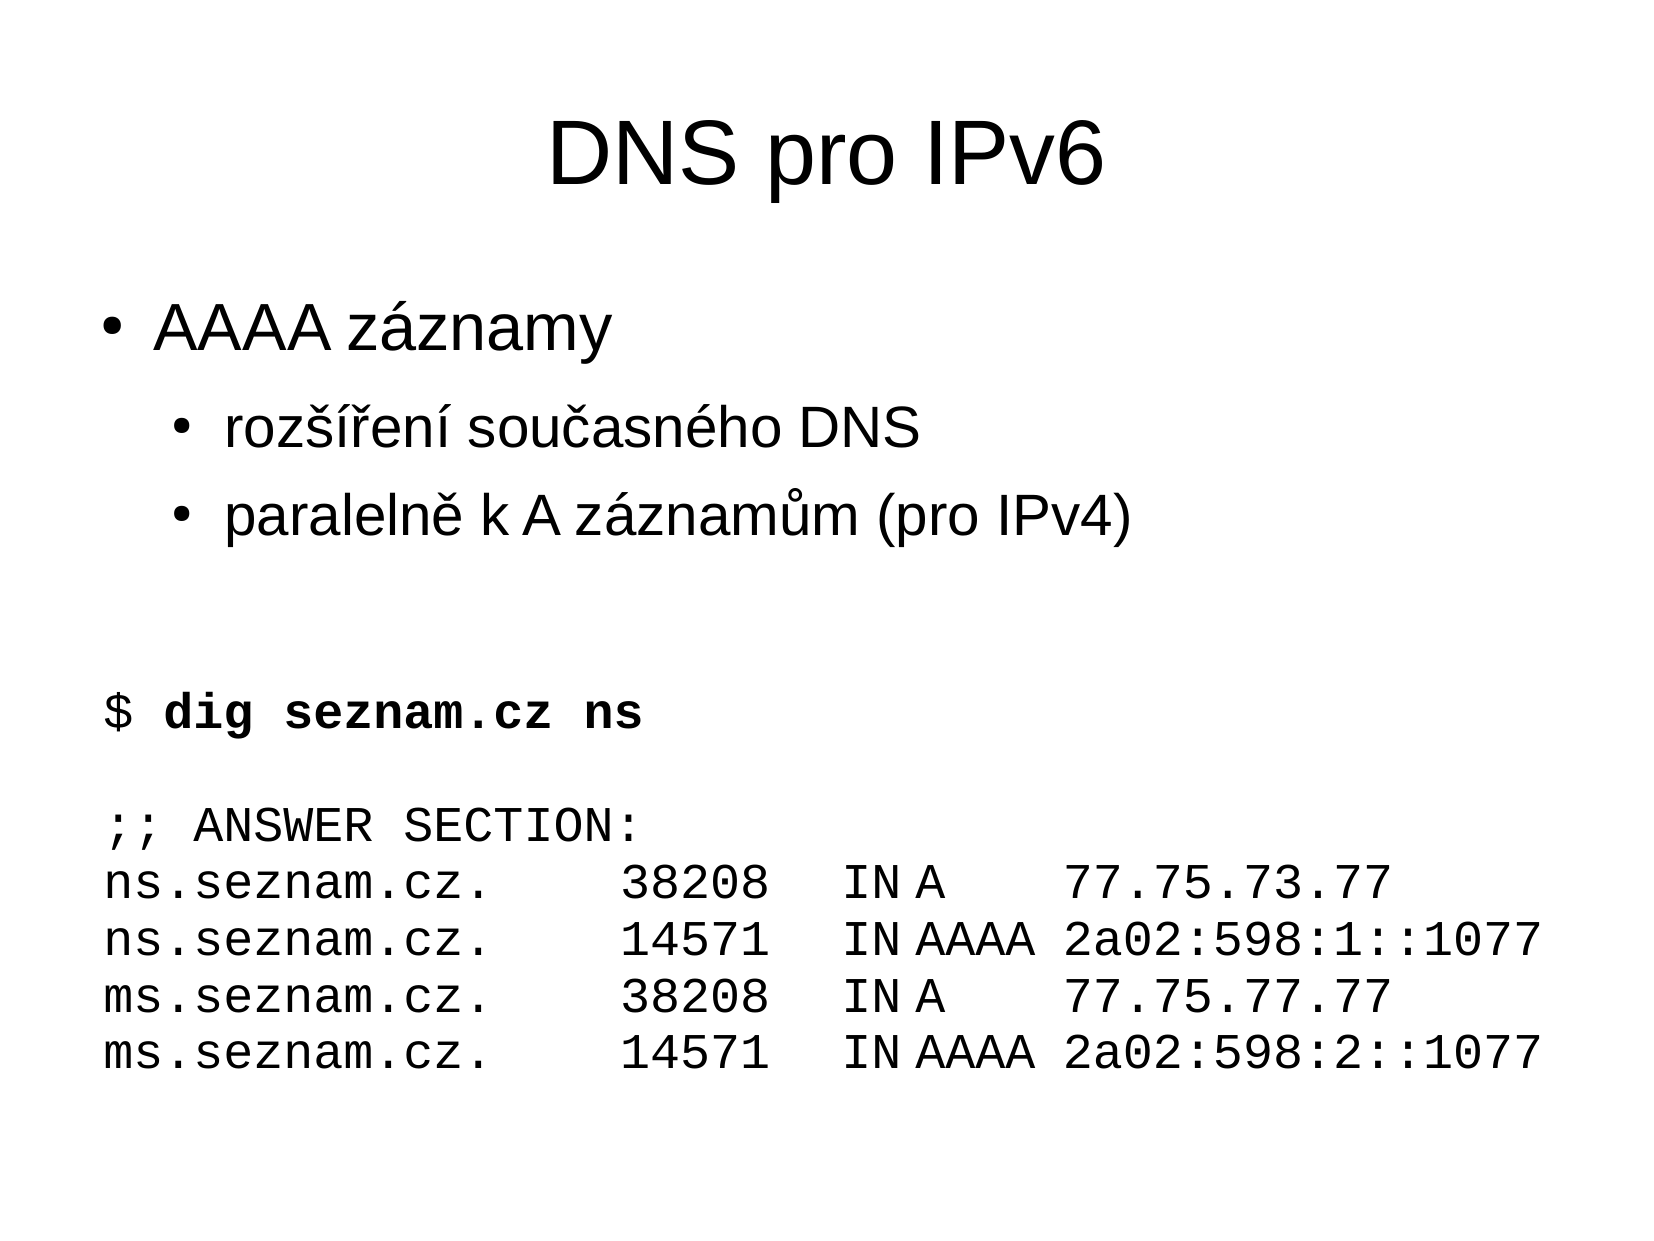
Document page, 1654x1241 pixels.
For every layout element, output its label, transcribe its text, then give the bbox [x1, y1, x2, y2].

text_box $ dig seznam.cz ns ;; ANSWER SECTION: ns.seznam.cz. 38208 IN A 77.75.73.77 ns.seznam.cz. 14571 IN AAAA 2a02:598:1::1077 ms.seznam.cz. 38208 IN A 77.75.77.77 ms.seznam.cz. 14571 IN AAAA 2a02:598:2::1077 [88, 679, 1595, 1148]
title DNS pro IPv6 [82, 49, 1571, 257]
list AAAA záznamy rozšíření současného DNS paralelně k A záznamům (pro IPv4) [82, 290, 1571, 1109]
